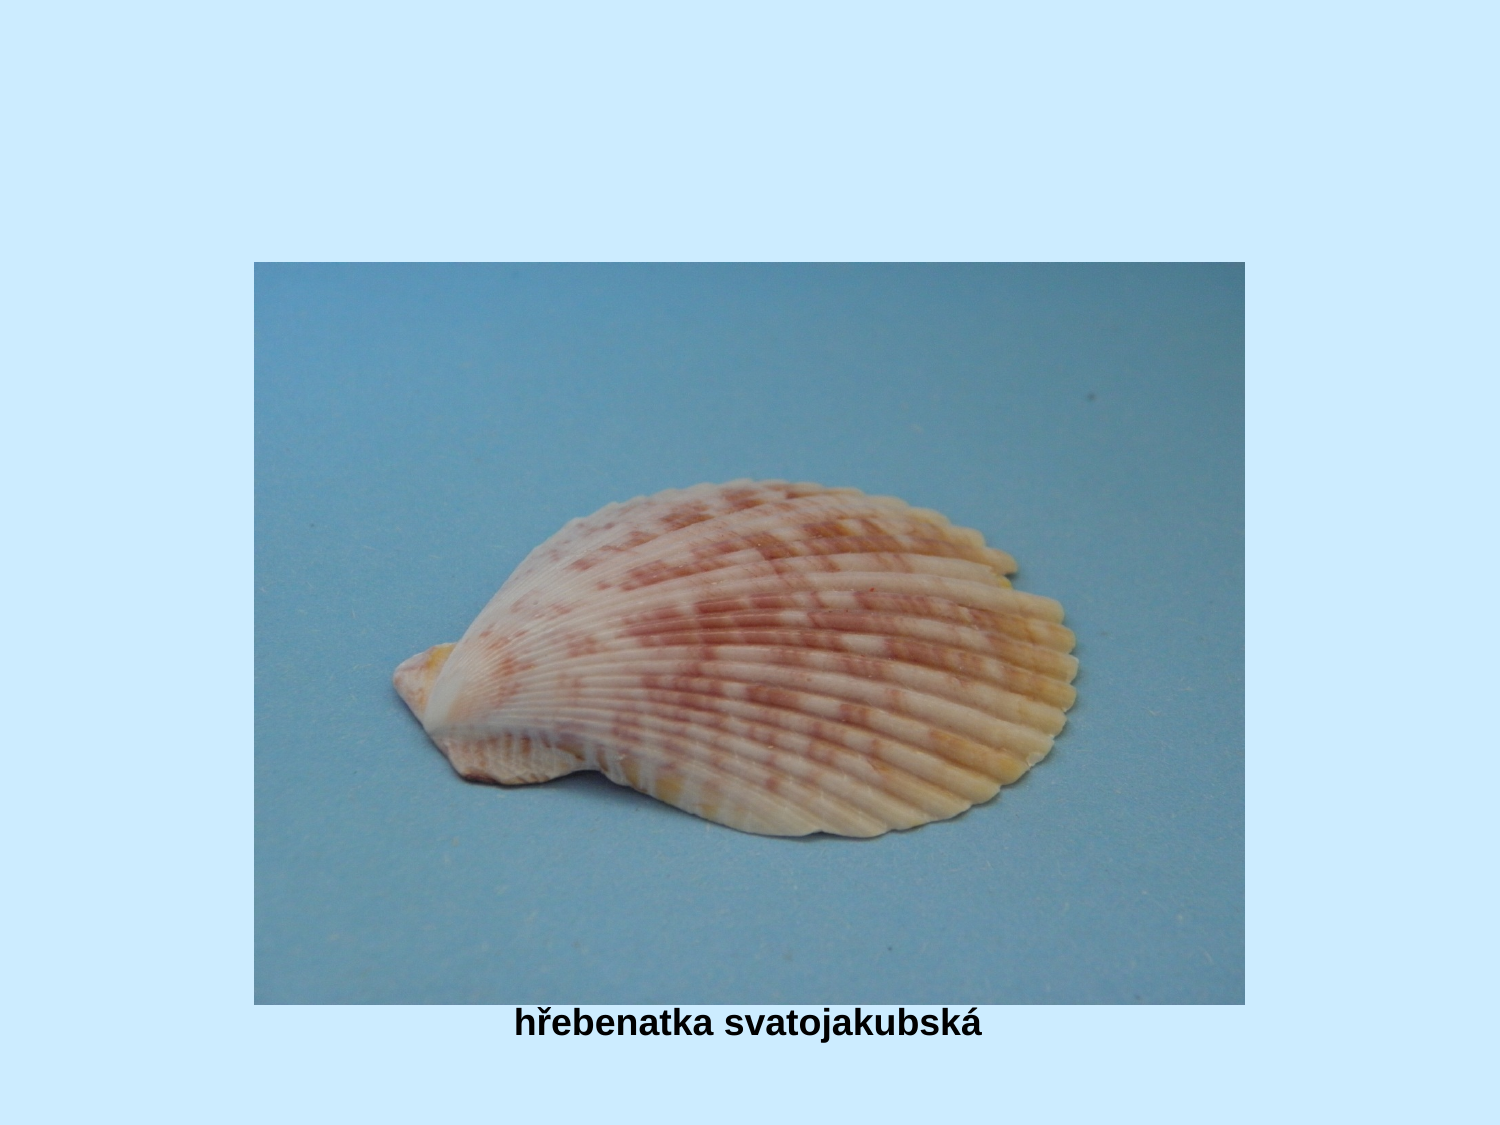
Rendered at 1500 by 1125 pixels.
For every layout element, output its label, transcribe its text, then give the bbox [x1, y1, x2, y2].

text_box hřebenatka svatojakubská [498, 990, 998, 1052]
picture [254, 262, 1245, 1005]
